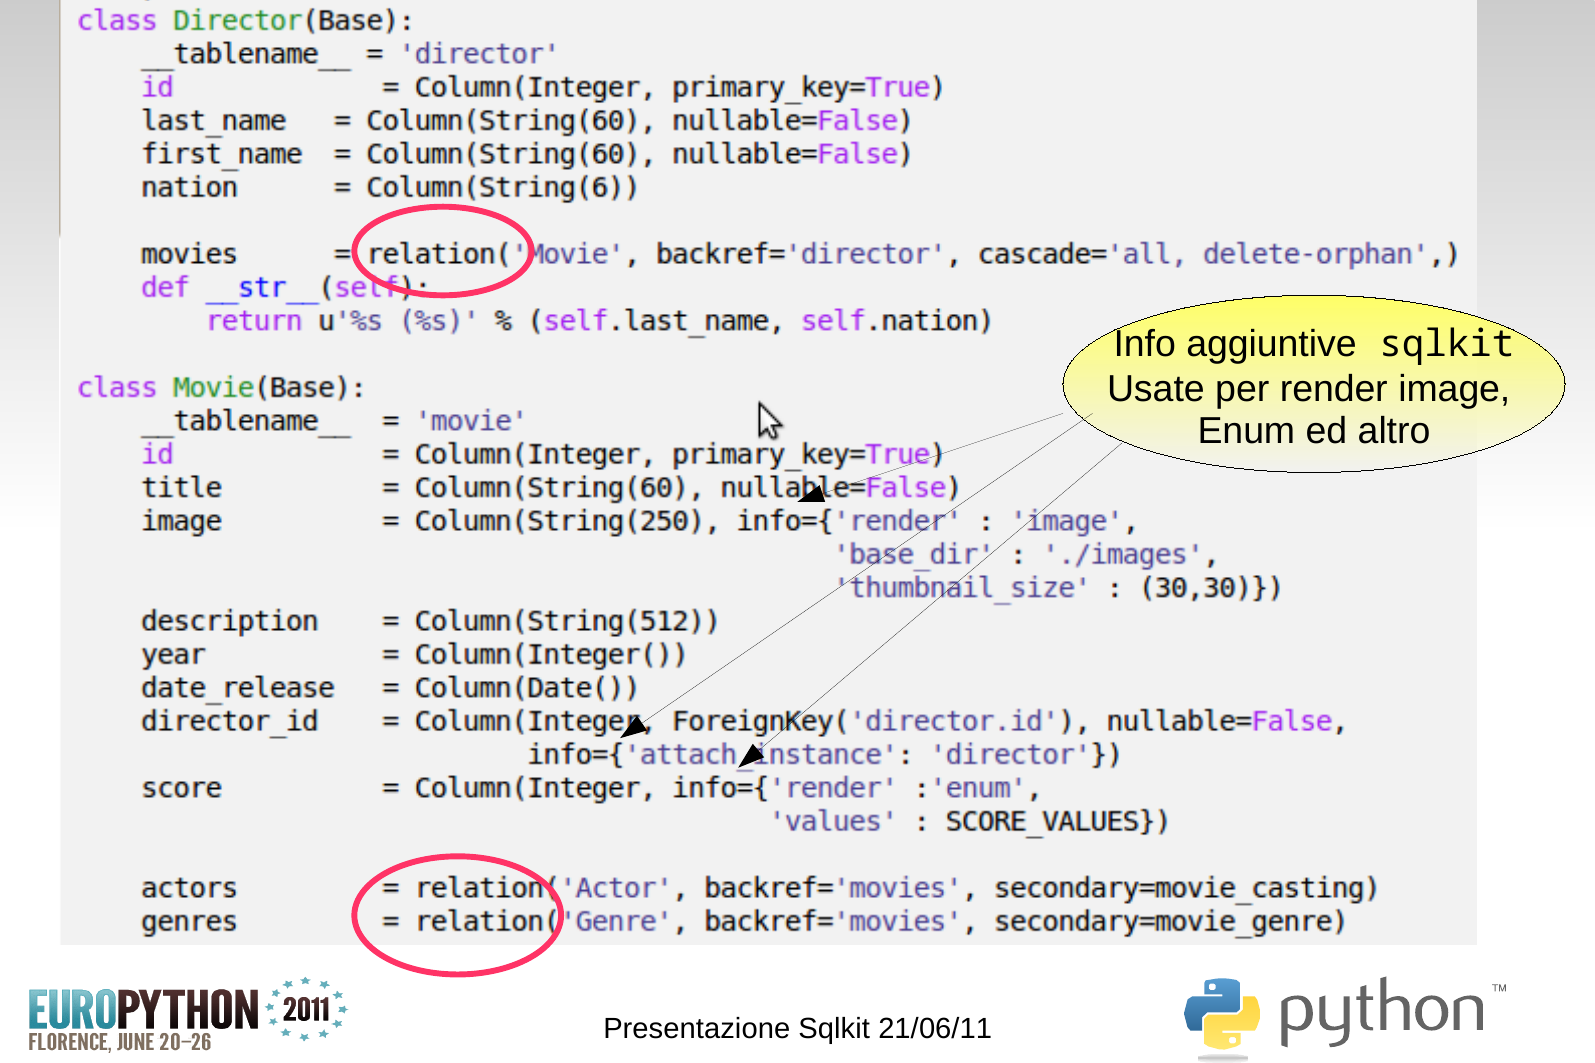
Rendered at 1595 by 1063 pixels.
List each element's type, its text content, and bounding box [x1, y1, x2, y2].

text_box [354, 856, 562, 975]
picture [59, 0, 1477, 945]
text_box [354, 206, 532, 296]
picture [29, 974, 355, 1058]
text_box Info aggiuntive sqlkit Usate per render image, Enum ed altro [1062, 295, 1566, 473]
